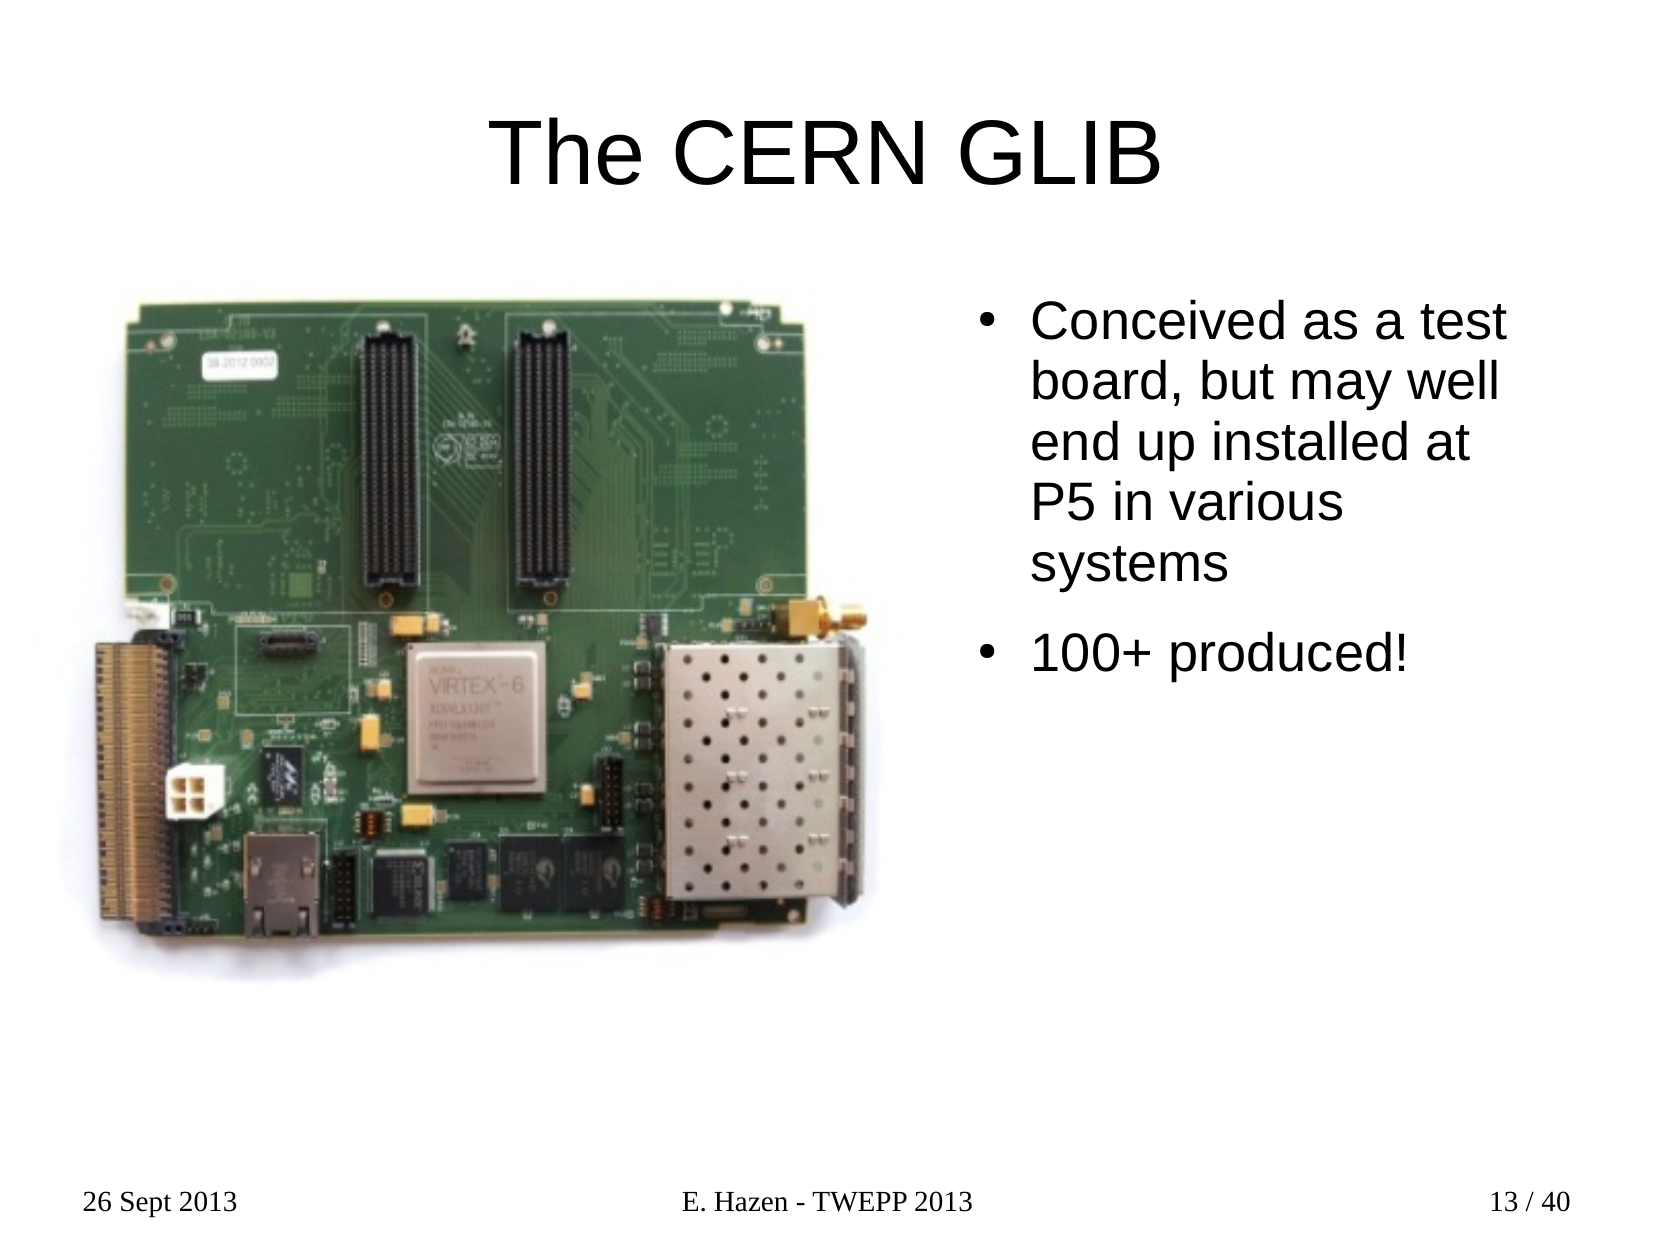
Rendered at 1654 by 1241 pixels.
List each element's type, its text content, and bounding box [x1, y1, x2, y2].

title The CERN GLIB [82, 49, 1571, 257]
list Conceived as a test board, but may well end up installed at P5 in various systems 100+ produced! [960, 290, 1538, 1109]
picture [30, 254, 931, 986]
